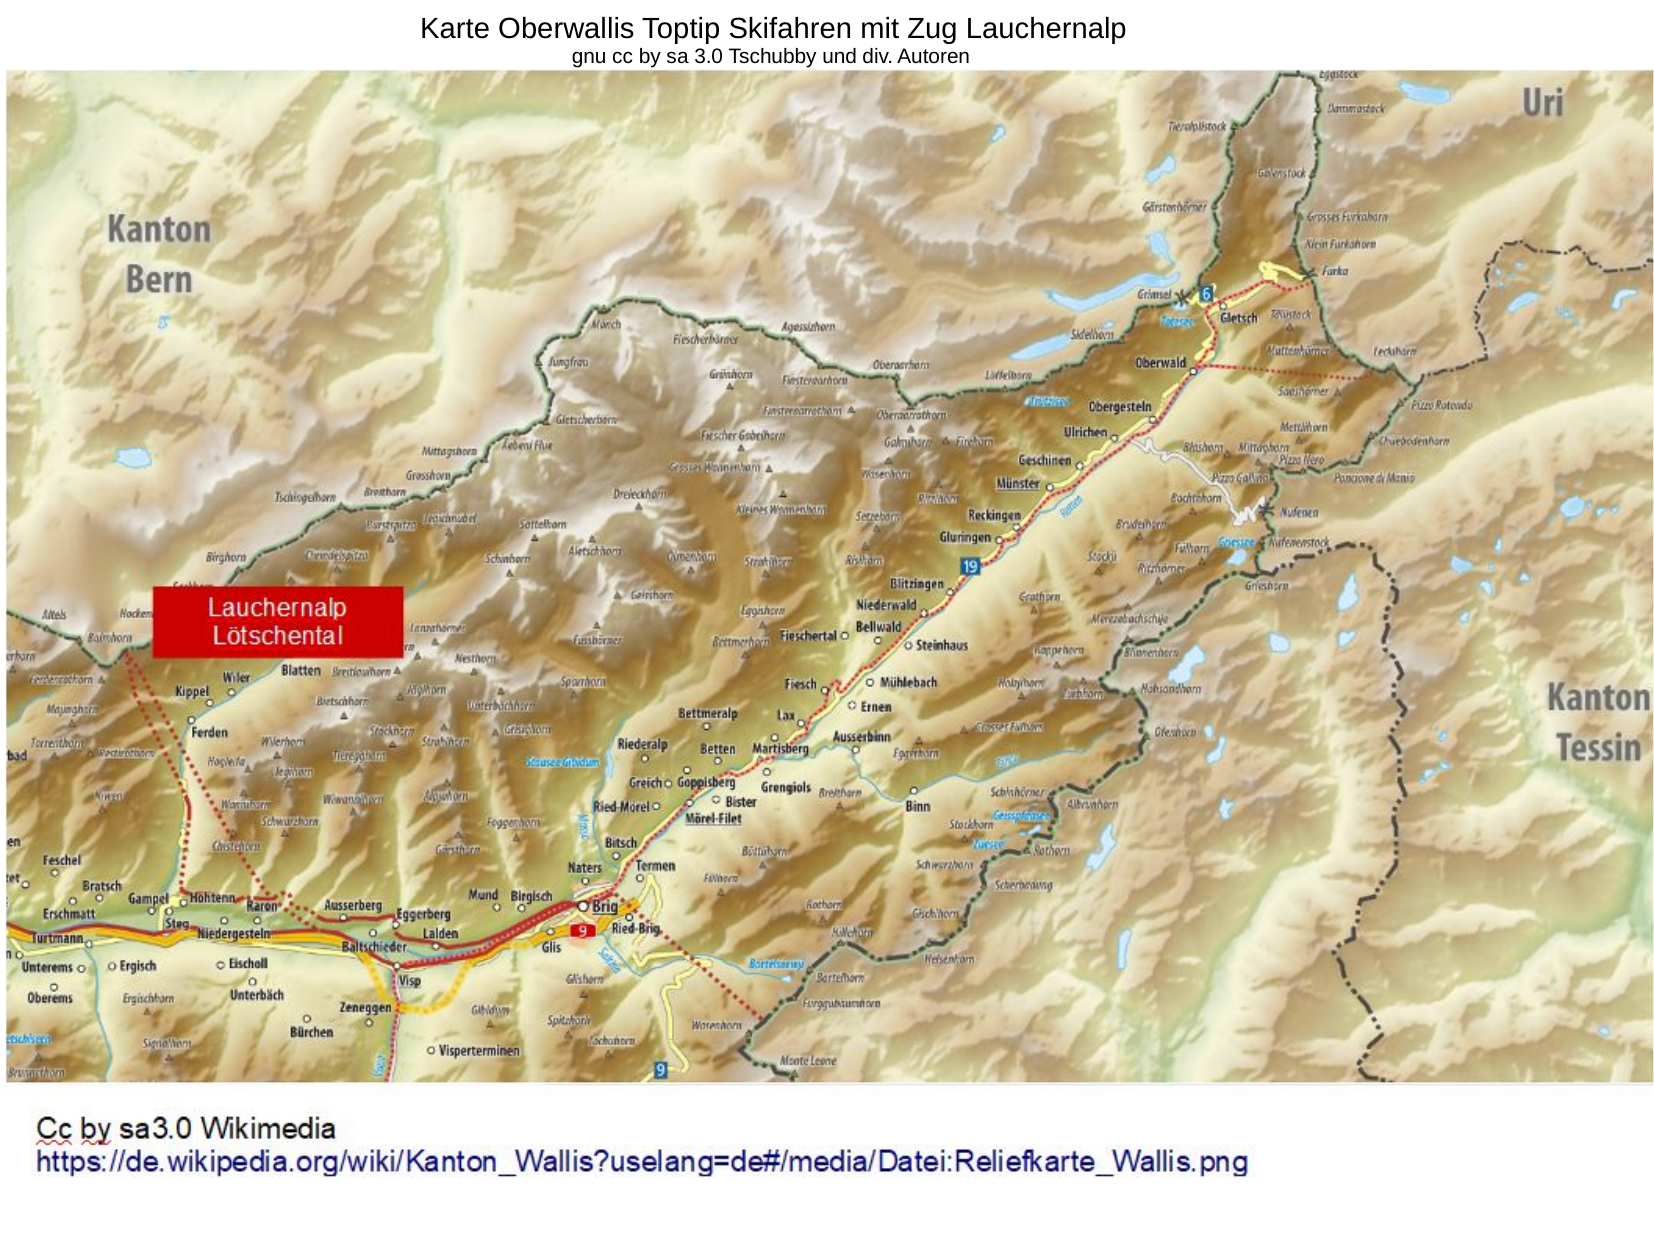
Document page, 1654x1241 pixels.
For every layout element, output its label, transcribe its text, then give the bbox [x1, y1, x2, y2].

text_box Karte Oberwallis Toptip Skifahren mit Zug Lauchernalp gnu cc by sa 3.0 Tschubby und div. Autoren [129, 11, 1418, 68]
picture [5, 69, 1654, 1178]
